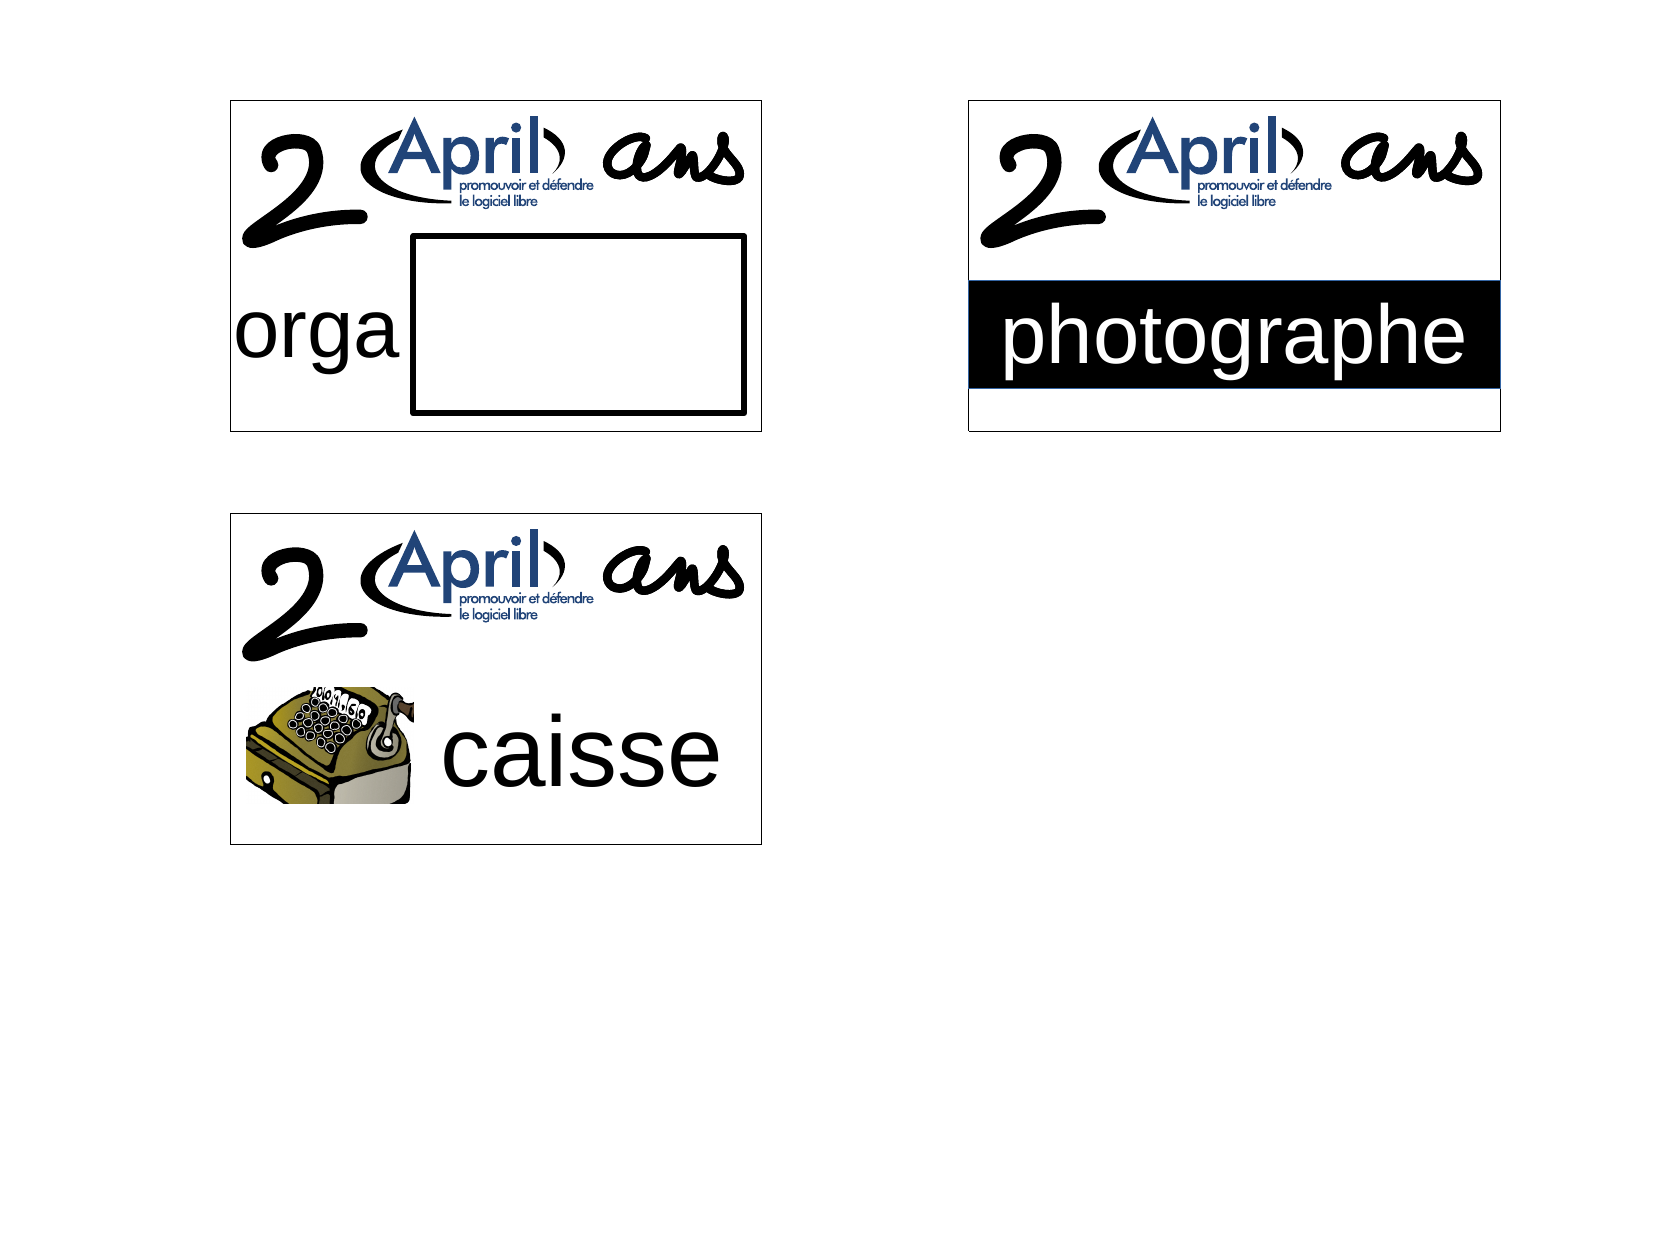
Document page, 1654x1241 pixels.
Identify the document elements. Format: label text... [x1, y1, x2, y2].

picture [980, 115, 1483, 249]
text_box [968, 100, 1501, 280]
text_box [230, 513, 762, 845]
text_box [230, 100, 762, 432]
text_box caisse [425, 688, 745, 815]
picture [242, 528, 745, 662]
text_box [968, 389, 1501, 432]
text_box orga [218, 275, 413, 402]
picture [246, 687, 414, 804]
picture [242, 115, 745, 249]
text_box photographe [968, 280, 1501, 389]
